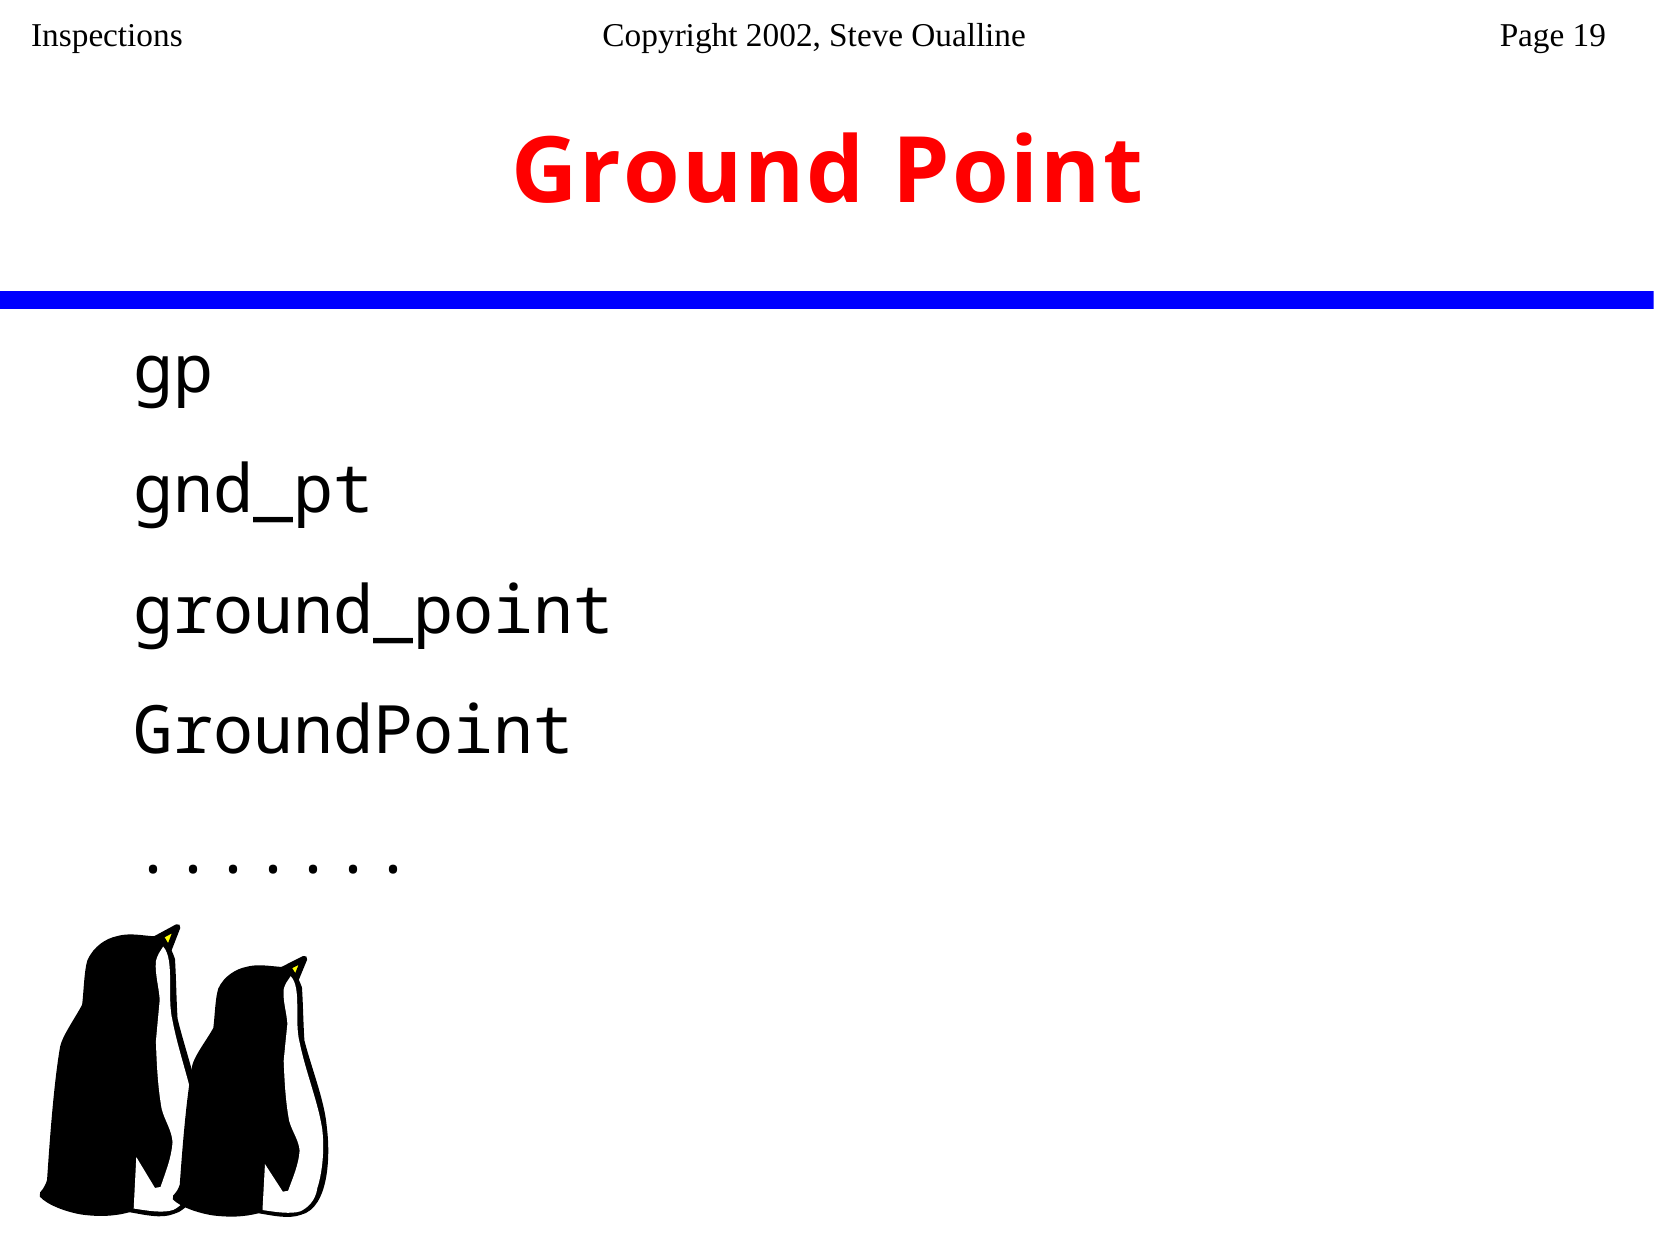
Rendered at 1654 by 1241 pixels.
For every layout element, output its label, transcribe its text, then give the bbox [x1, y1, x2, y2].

list gp gnd_pt ground_point GroundPoint ....... [121, 321, 811, 919]
title Ground Point [121, 66, 1534, 269]
